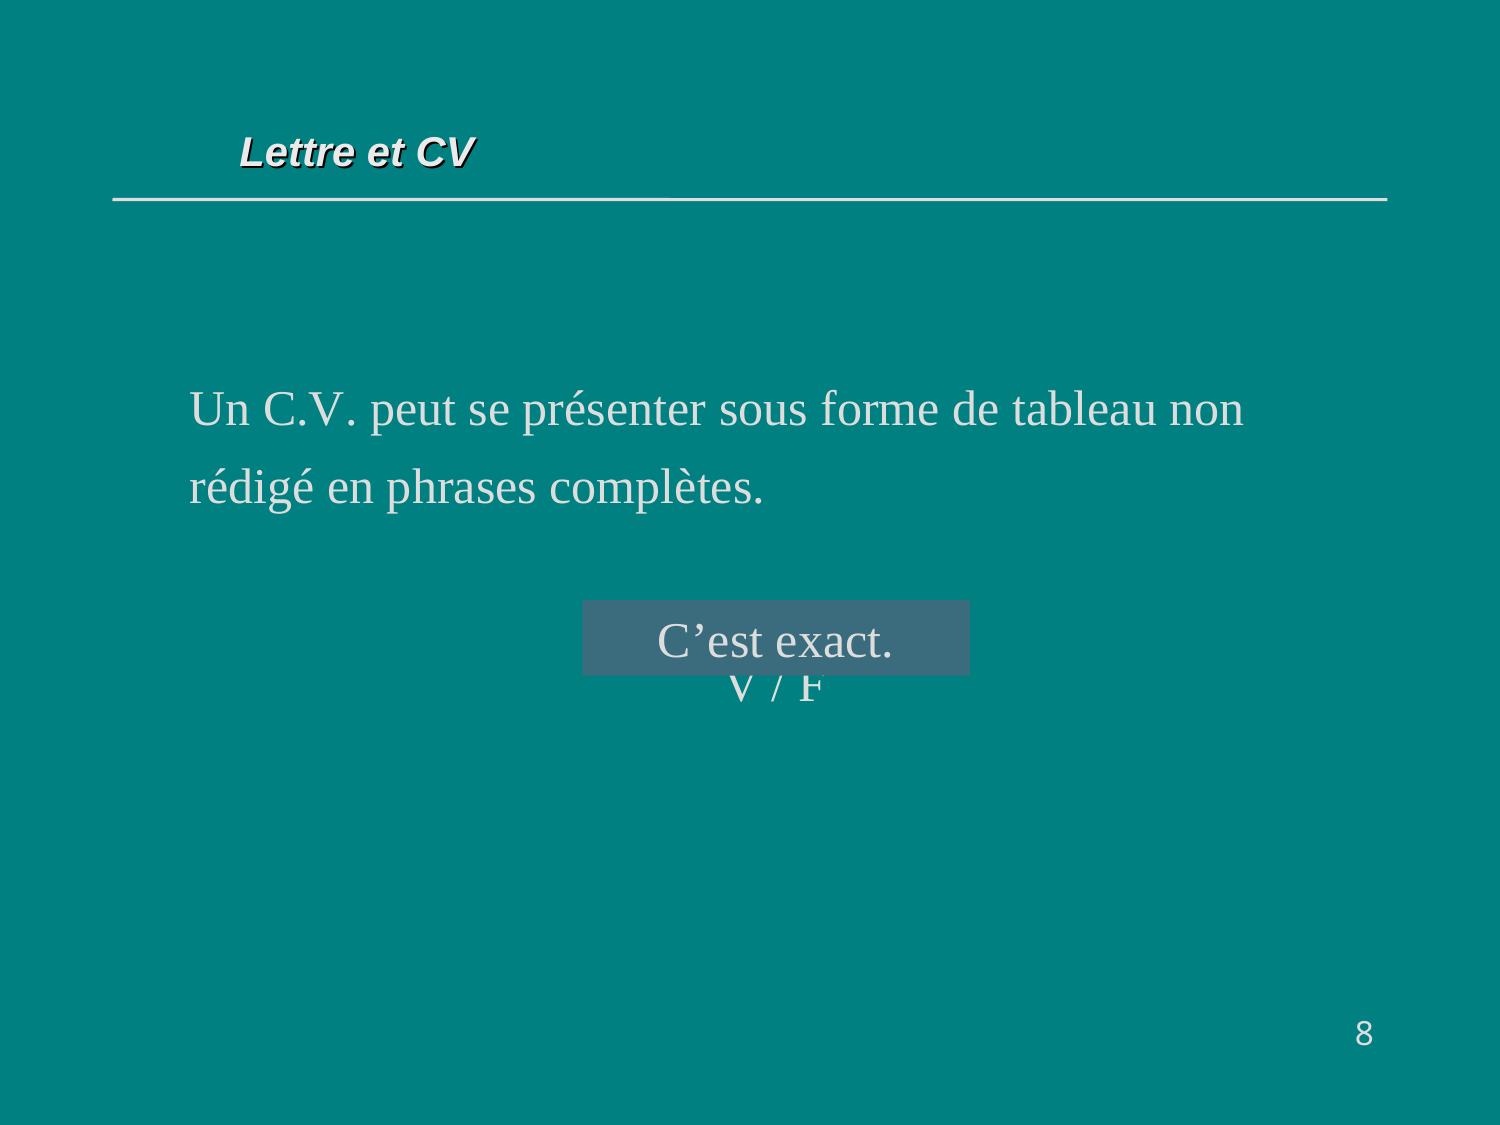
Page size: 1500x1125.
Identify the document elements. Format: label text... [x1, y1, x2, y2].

text_box Lettre et CV [224, 116, 489, 183]
text_box C’est exact. [582, 600, 970, 676]
text_box Un C.V. peut se présenter sous forme de tableau non rédigé en phrases complètes. V / F [174, 349, 1376, 720]
